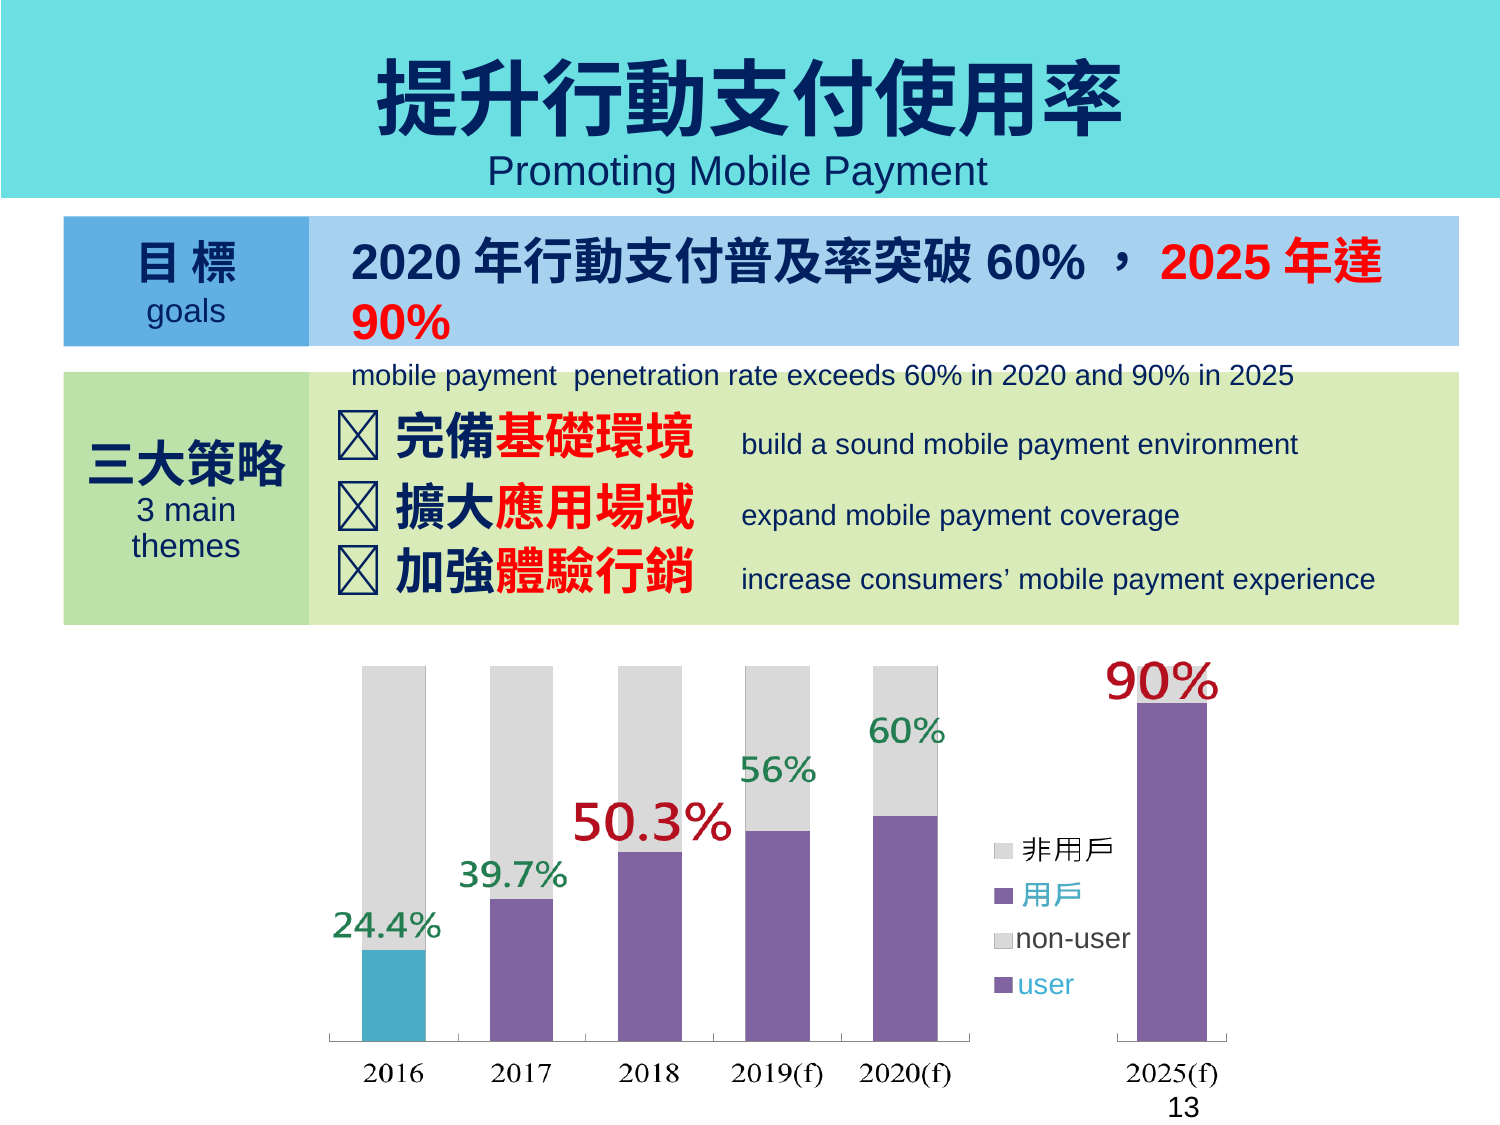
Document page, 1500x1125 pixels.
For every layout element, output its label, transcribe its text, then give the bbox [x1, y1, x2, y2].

text_box 提升行動支付使用率 [79, 49, 1421, 131]
text_box non-user [993, 911, 1150, 963]
text_box [309, 372, 1459, 625]
text_box 完備基礎環境 build a sound mobile payment environment 擴大應用場域 expand mobile payment coverage 加強體驗行銷 increase consumers’ mobile payment experience [319, 398, 1450, 607]
text_box [1, 0, 1500, 198]
text_box 2020年行動支付普及率突破60%，2025年達90% mobile payment penetration rate exceeds 60% in 2020 and 90% in 2025 [336, 222, 1474, 399]
text_box [309, 216, 1459, 346]
text_box 三大策略 3 main themes [63, 371, 309, 625]
picture [308, 636, 1253, 1098]
text_box user [1003, 958, 1090, 1008]
text_box Promoting Mobile Payment [12, 131, 1475, 202]
text_box 目 標 goals [63, 216, 309, 347]
